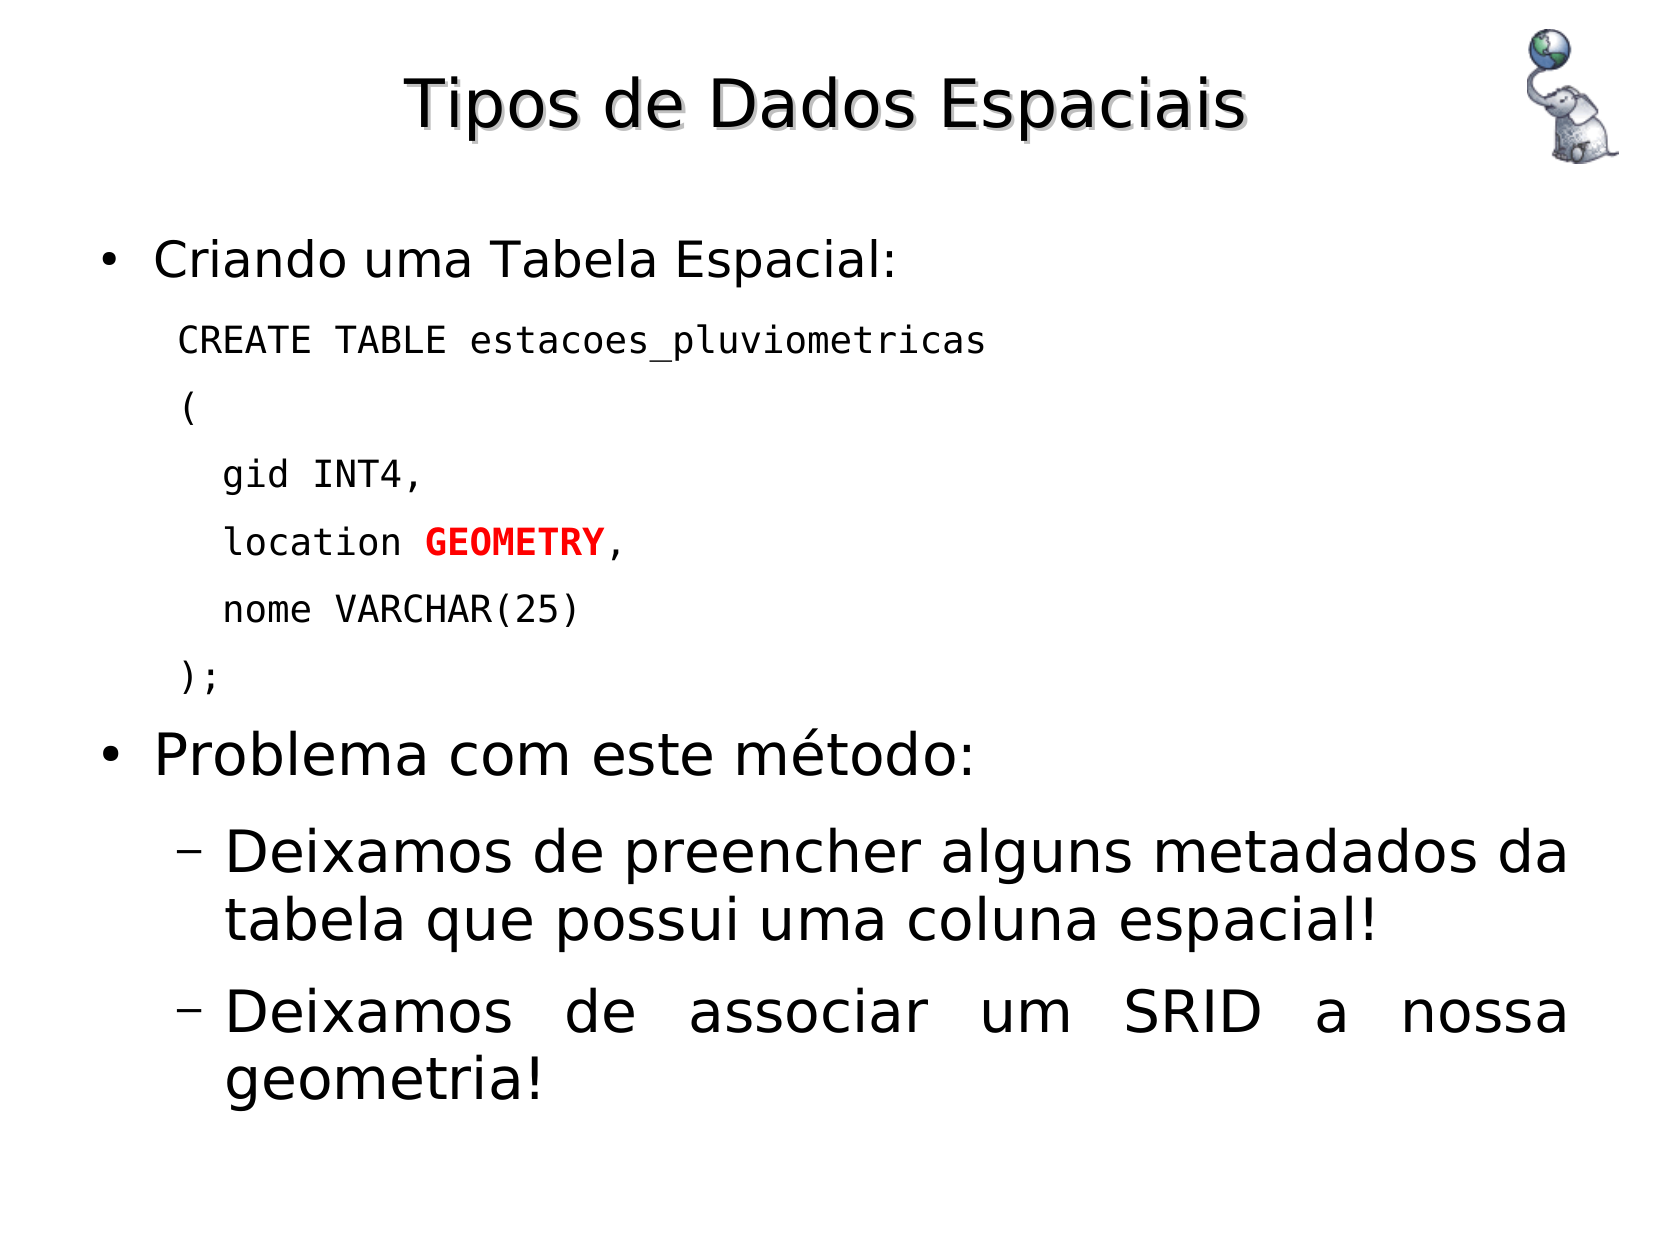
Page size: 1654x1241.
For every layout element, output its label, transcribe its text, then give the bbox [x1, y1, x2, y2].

title Tipos de Dados Espaciais [59, 25, 1595, 184]
picture [1527, 29, 1619, 164]
list Criando uma Tabela Espacial: CREATE TABLE estacoes_pluviometricas ( gid INT4, location GEOMETRY, nome VARCHAR(25) ); Problema com este método: Deixamos de preencher alguns metadados da tabela que possui uma coluna espacial! Deixamos de associar um SRID a nossa geometria! [82, 231, 1571, 1145]
